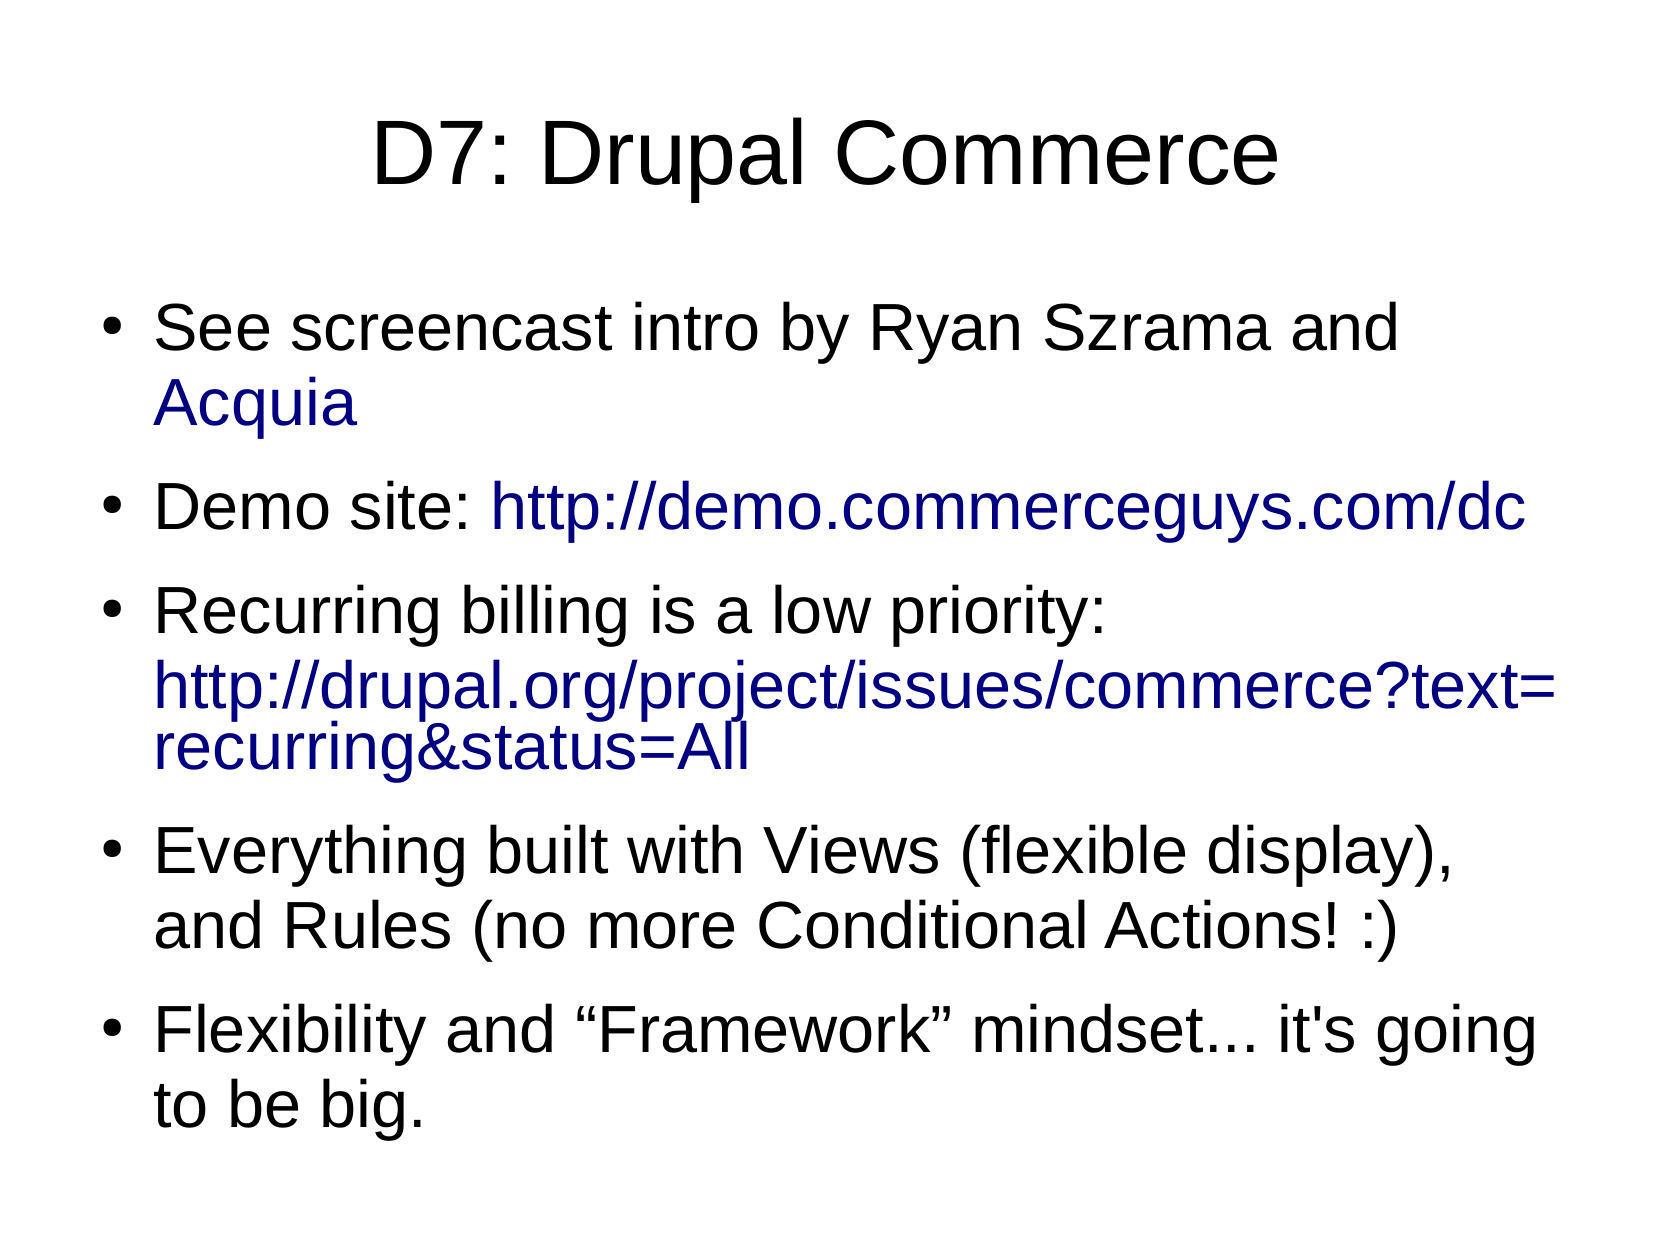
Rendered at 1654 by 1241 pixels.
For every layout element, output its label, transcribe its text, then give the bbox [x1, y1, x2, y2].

list See screencast intro by Ryan Szrama and Acquia Demo site: http://demo.commerceguys.com/dc Recurring billing is a low priority: http://drupal.org/project/issues/commerce?text=recurring&status=All Everything built with Views (flexible display), and Rules (no more Conditional Actions! :) Flexibility and “Framework” mindset... it's going to be big. [82, 290, 1571, 1109]
title D7: Drupal Commerce [82, 49, 1571, 257]
